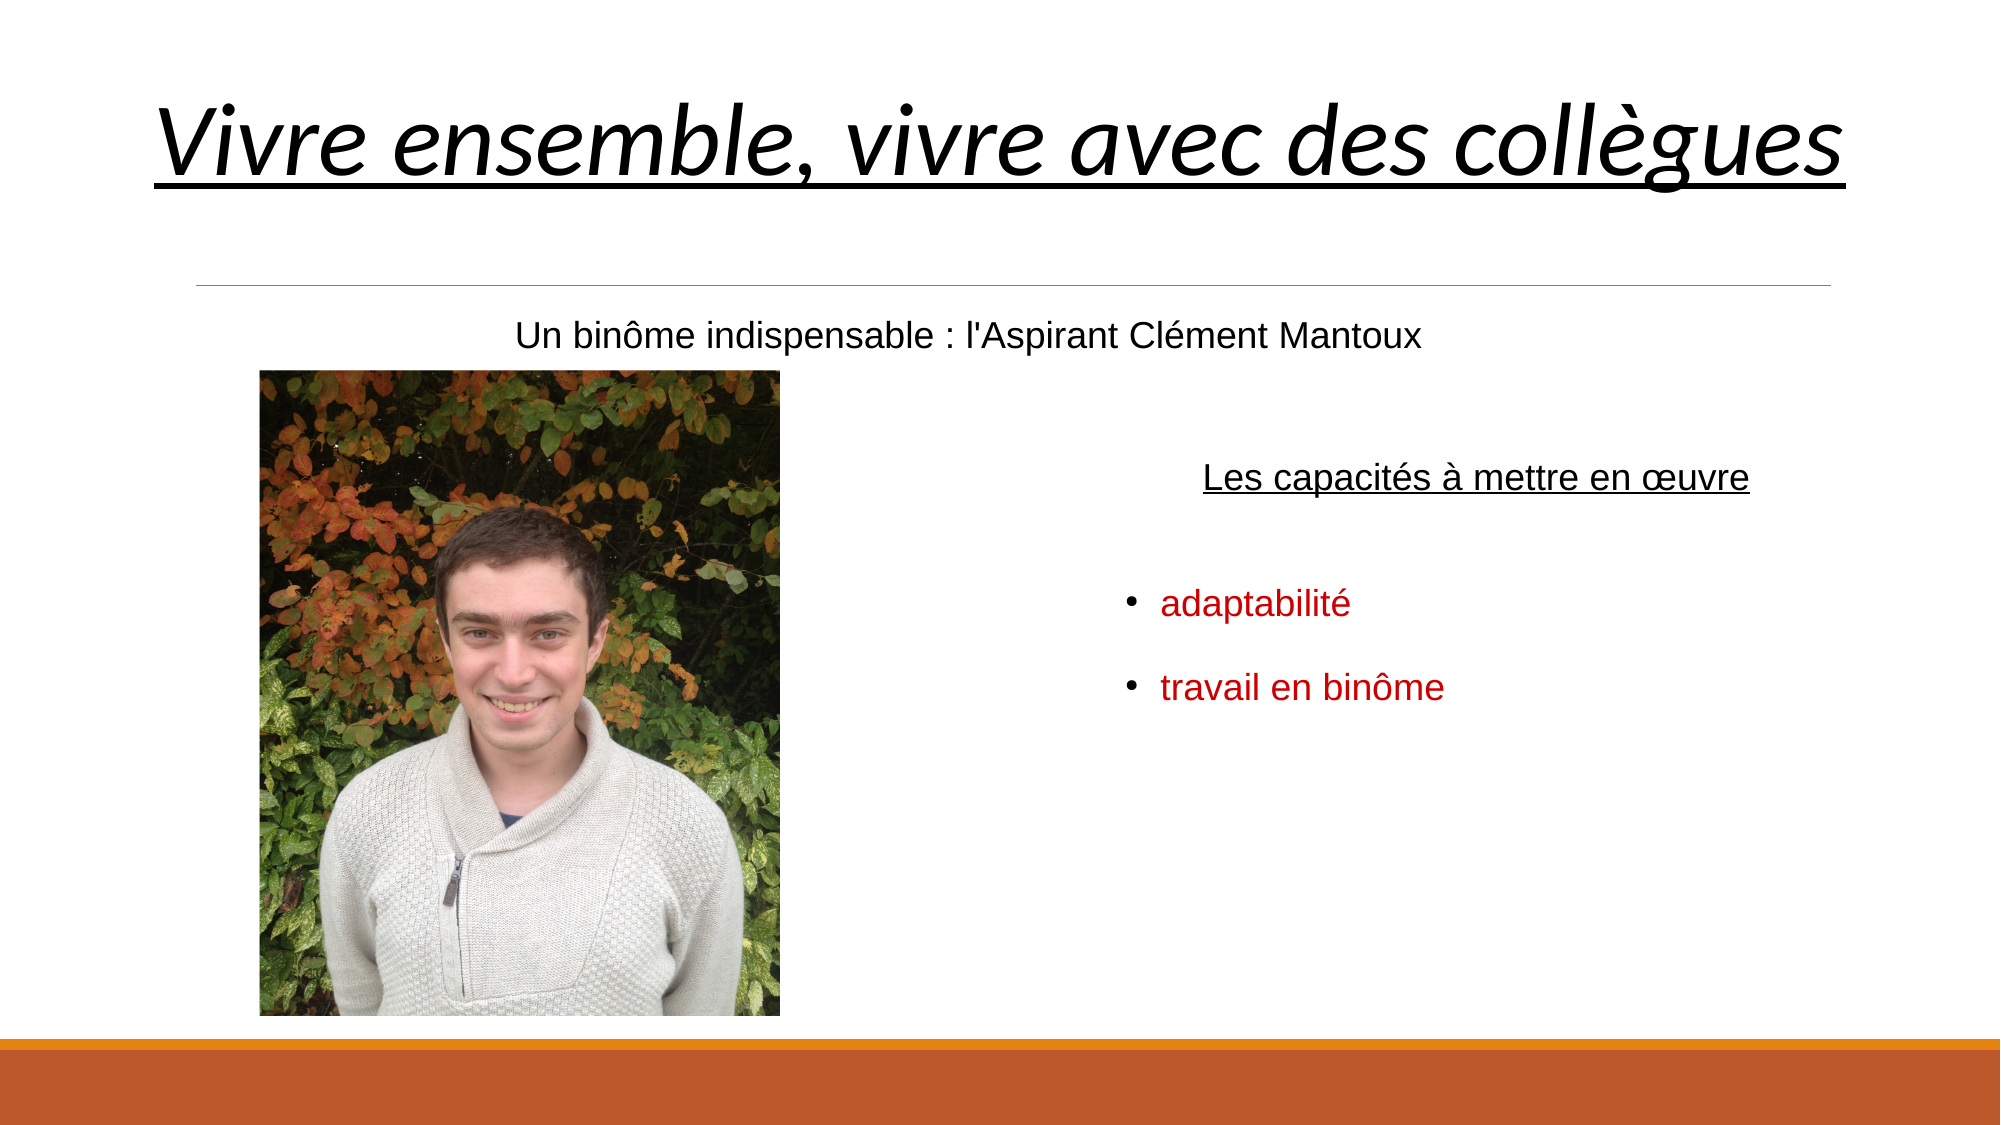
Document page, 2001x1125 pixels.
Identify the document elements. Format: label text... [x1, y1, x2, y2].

picture [259, 370, 780, 1016]
text_box Les capacités à mettre en œuvre adaptabilité travail en binôme [1110, 448, 1843, 716]
text_box Un binôme indispensable : l'Aspirant Clément Mantoux [188, 307, 1749, 364]
text_box Vivre ensemble, vivre avec des collègues [0, 64, 2000, 205]
